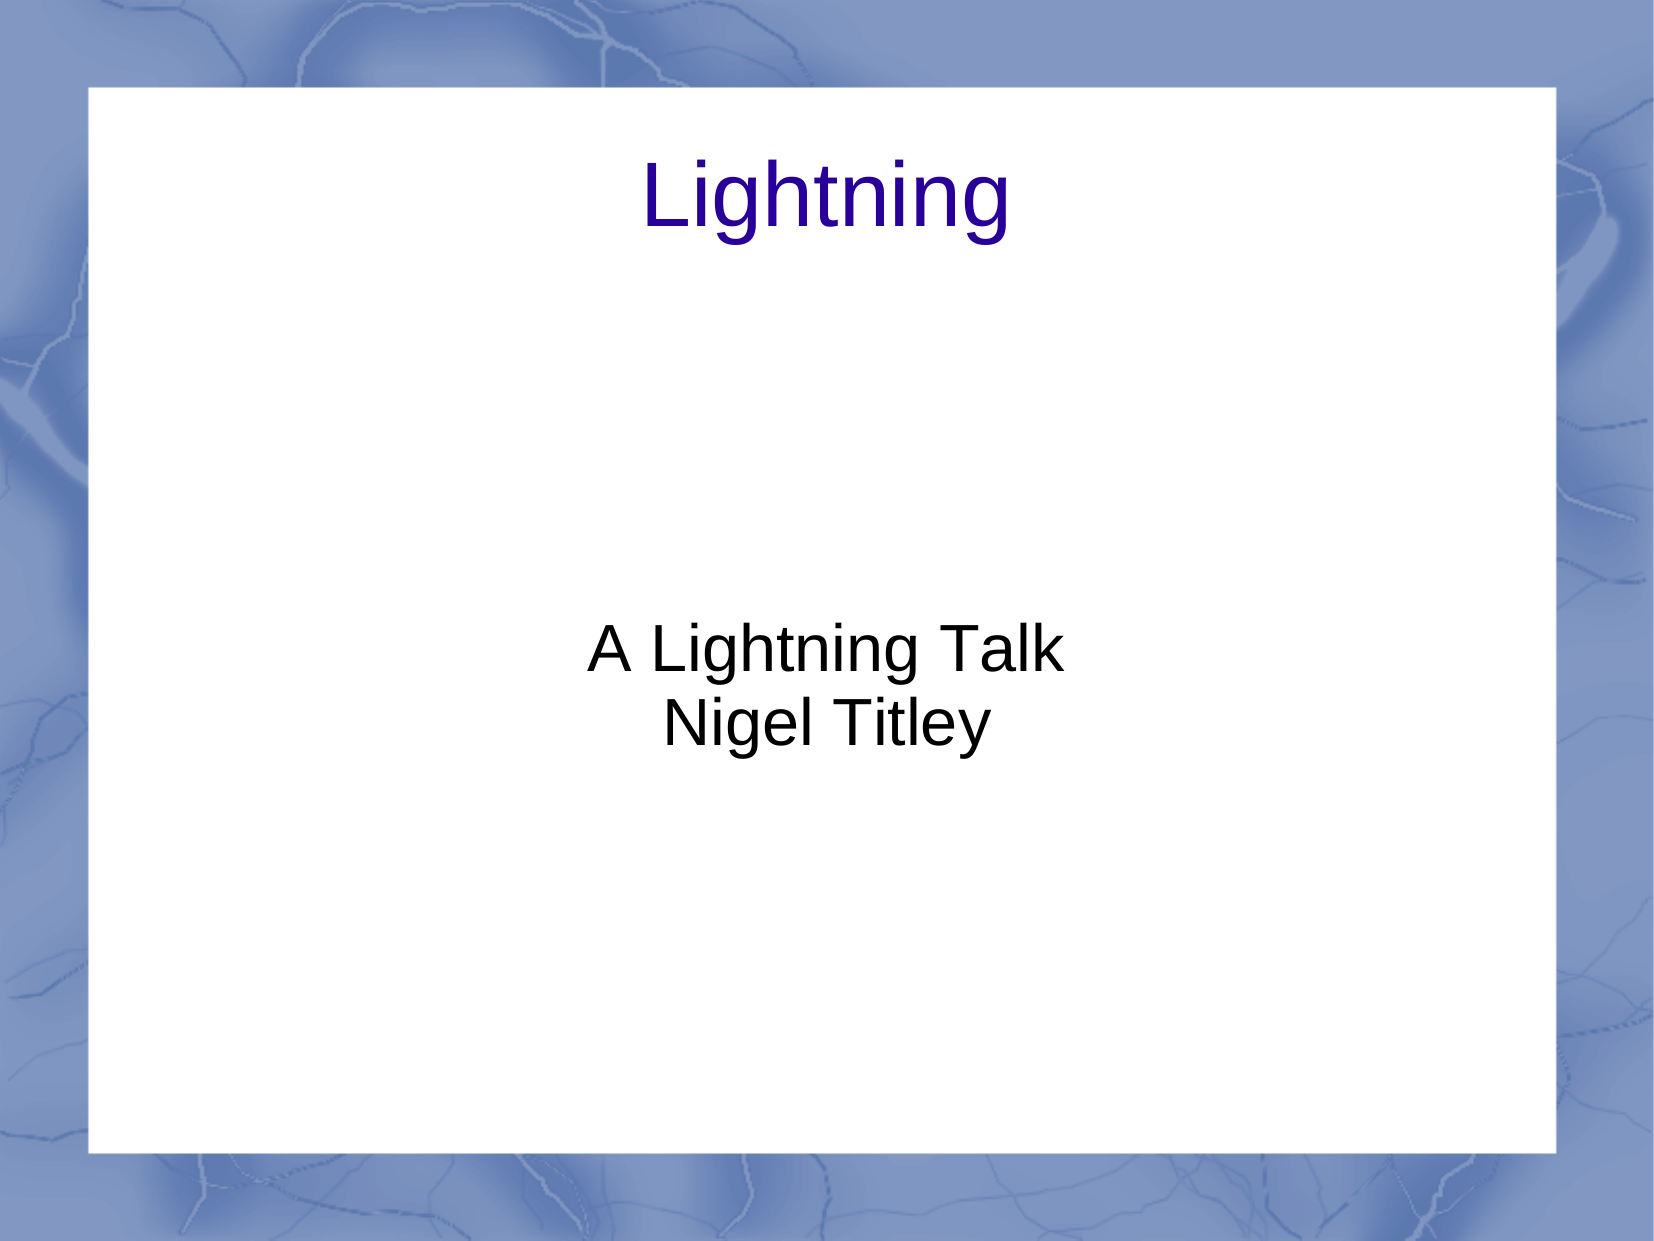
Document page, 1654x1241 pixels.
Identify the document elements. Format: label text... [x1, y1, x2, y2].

picture [0, 0, 1654, 1241]
title Lightning [118, 90, 1536, 298]
subtitle A Lightning Talk Nigel Titley [147, 325, 1506, 1045]
